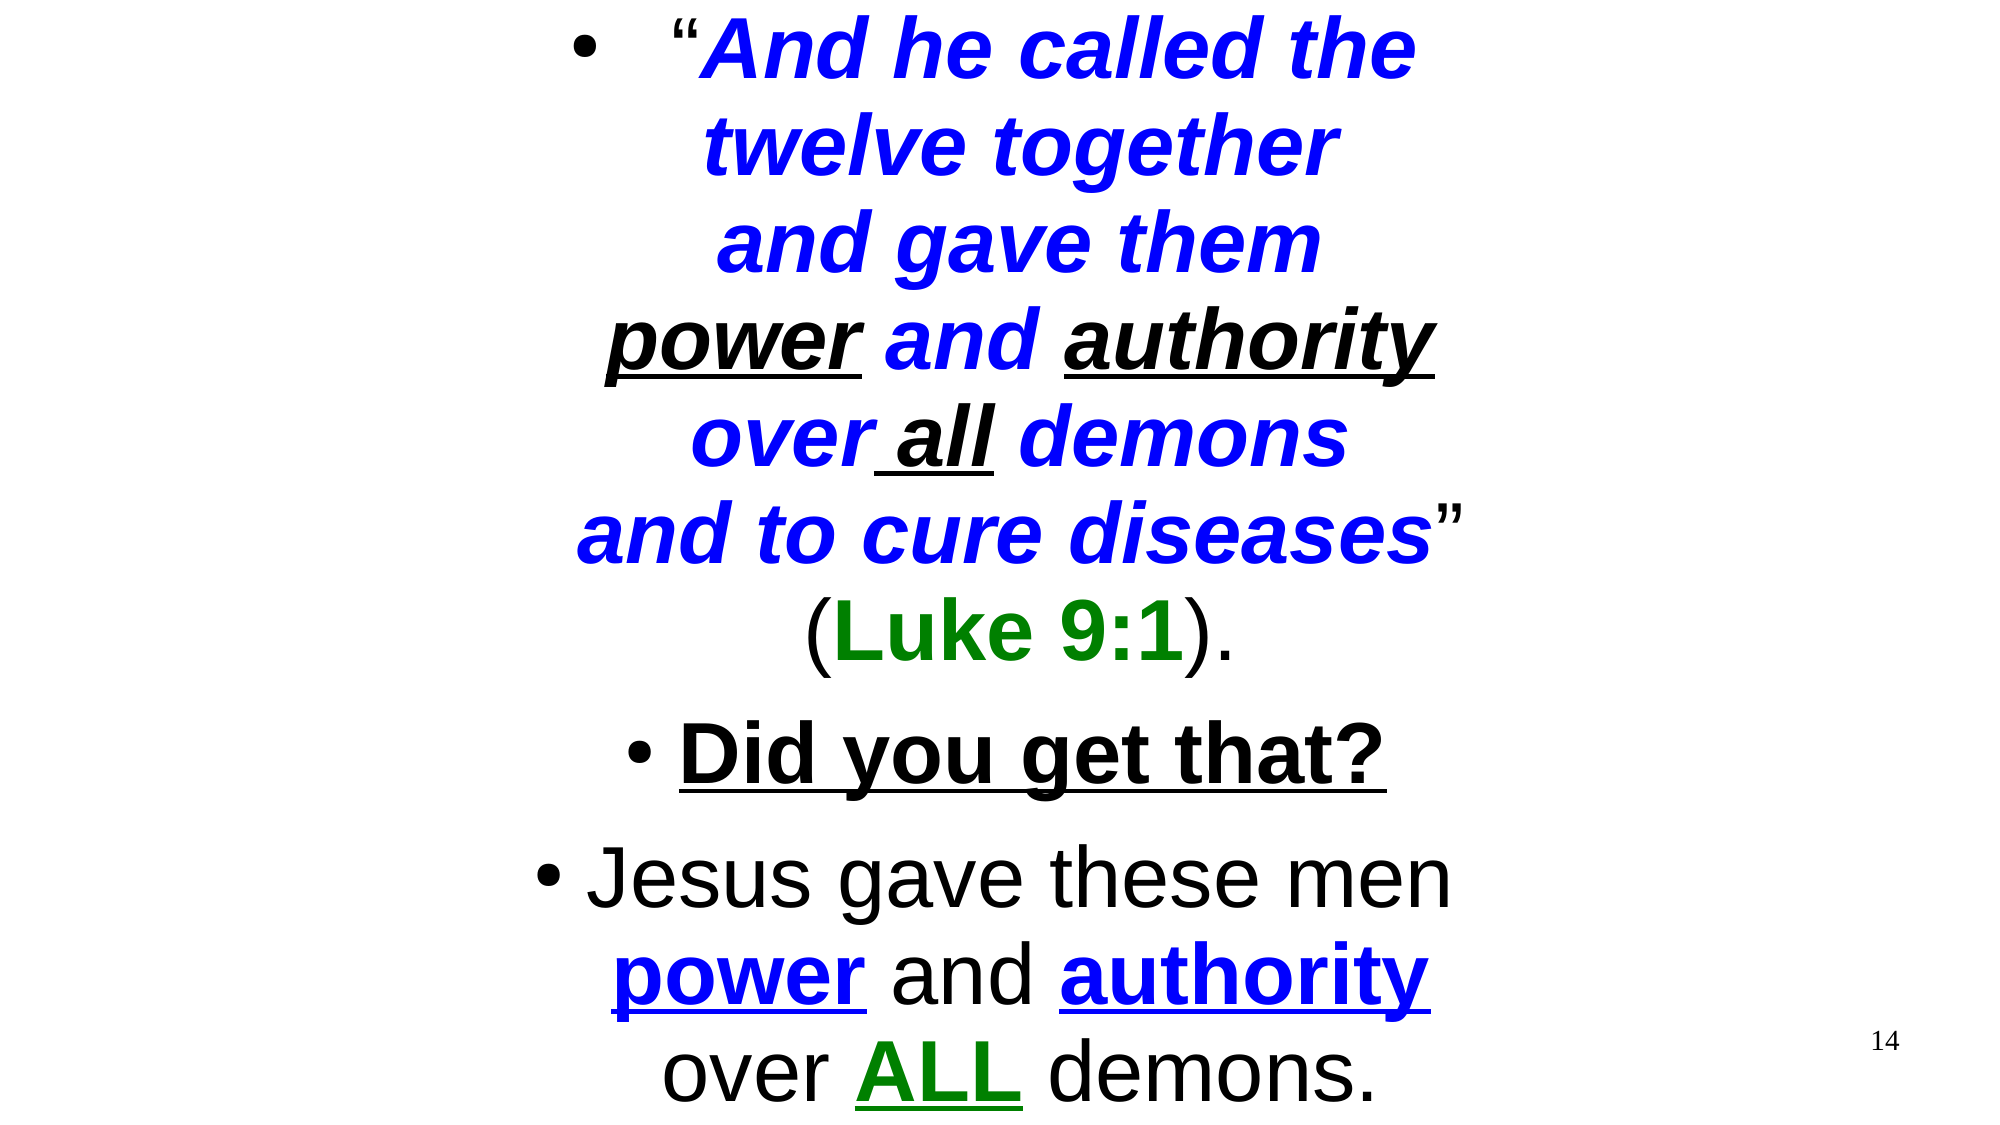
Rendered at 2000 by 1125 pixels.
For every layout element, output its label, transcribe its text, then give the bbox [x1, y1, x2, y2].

list “And he called the twelve together and gave them power and authority over all demons and to cure diseases” (Luke 9:1). Did you get that? Jesus gave these men power and authority over ALL demons. [0, 0, 1996, 1123]
